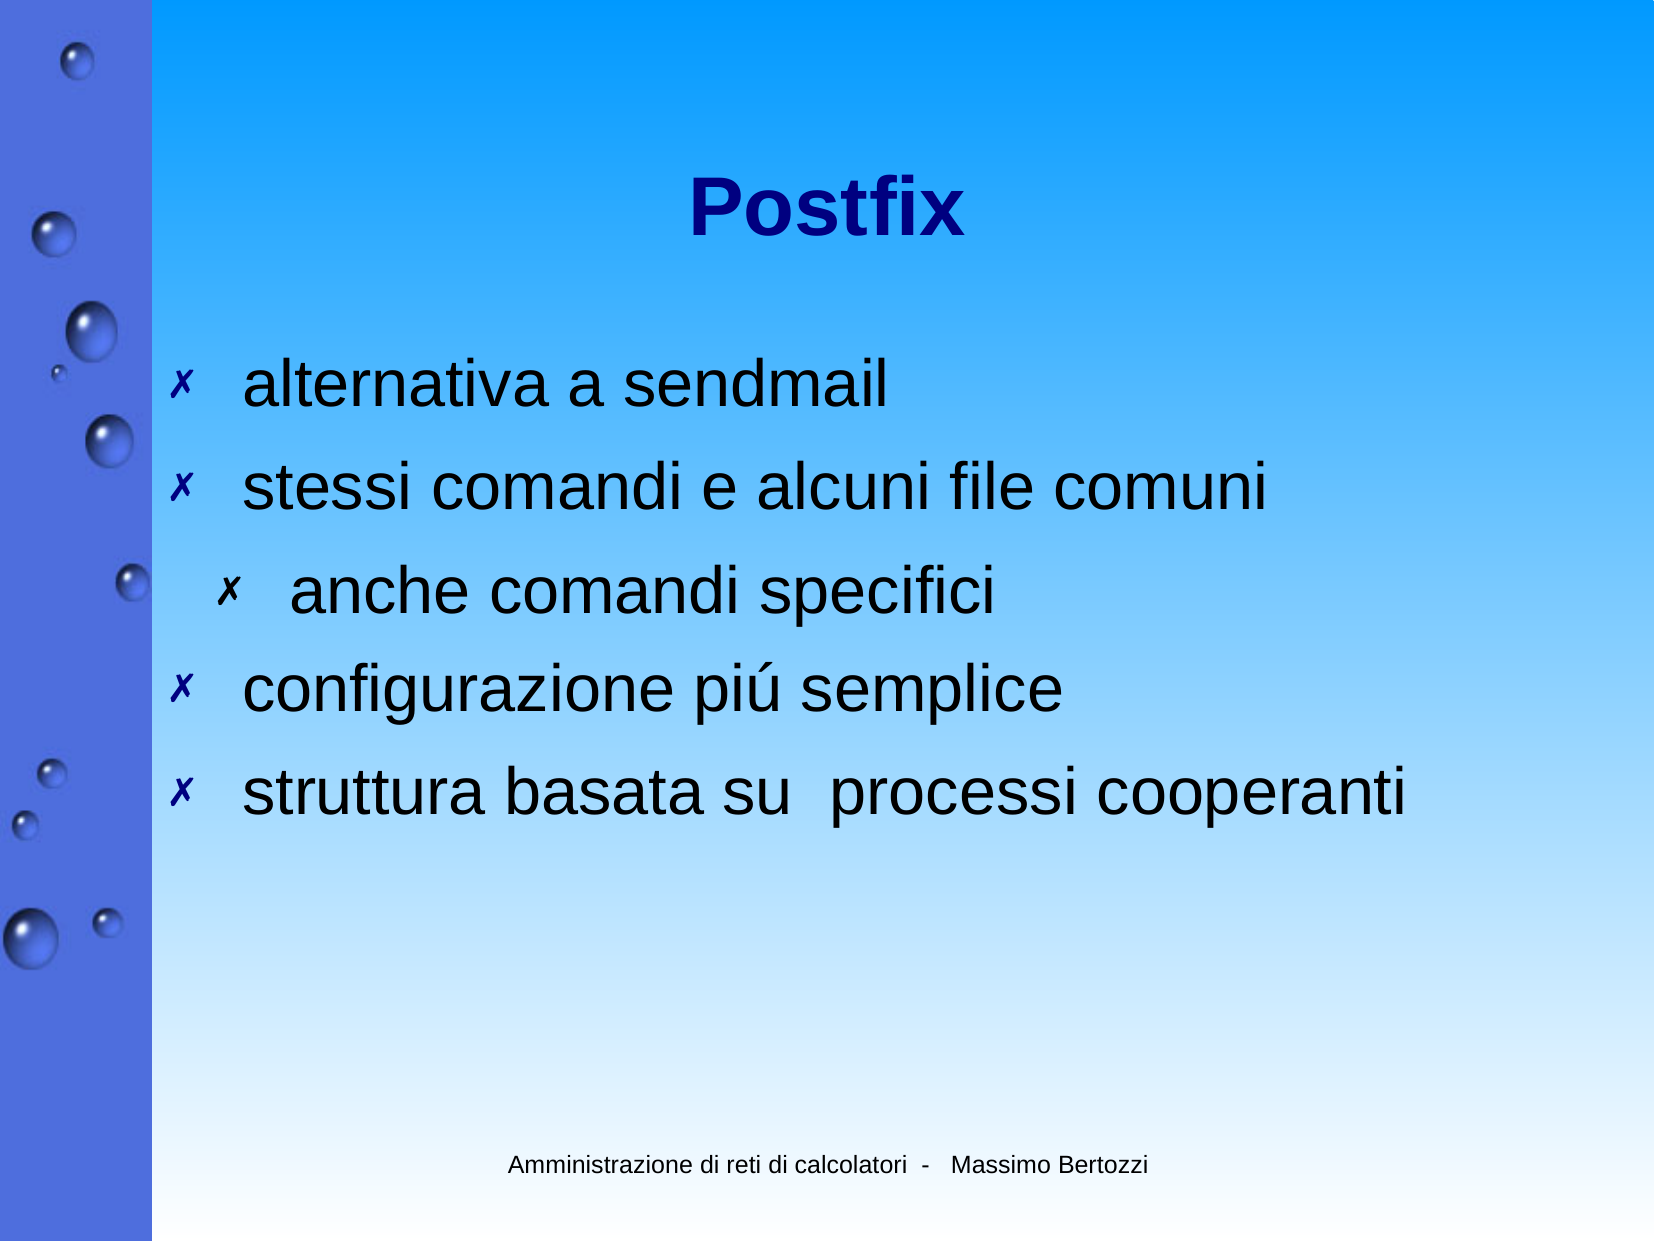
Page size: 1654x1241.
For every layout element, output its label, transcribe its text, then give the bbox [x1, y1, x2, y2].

title Postfix [121, 102, 1534, 311]
picture [0, 0, 152, 1241]
list alternativa a sendmail stessi comandi e alcuni file comuni anche comandi specifici configurazione piú semplice struttura basata su processi cooperanti [159, 346, 1572, 1128]
